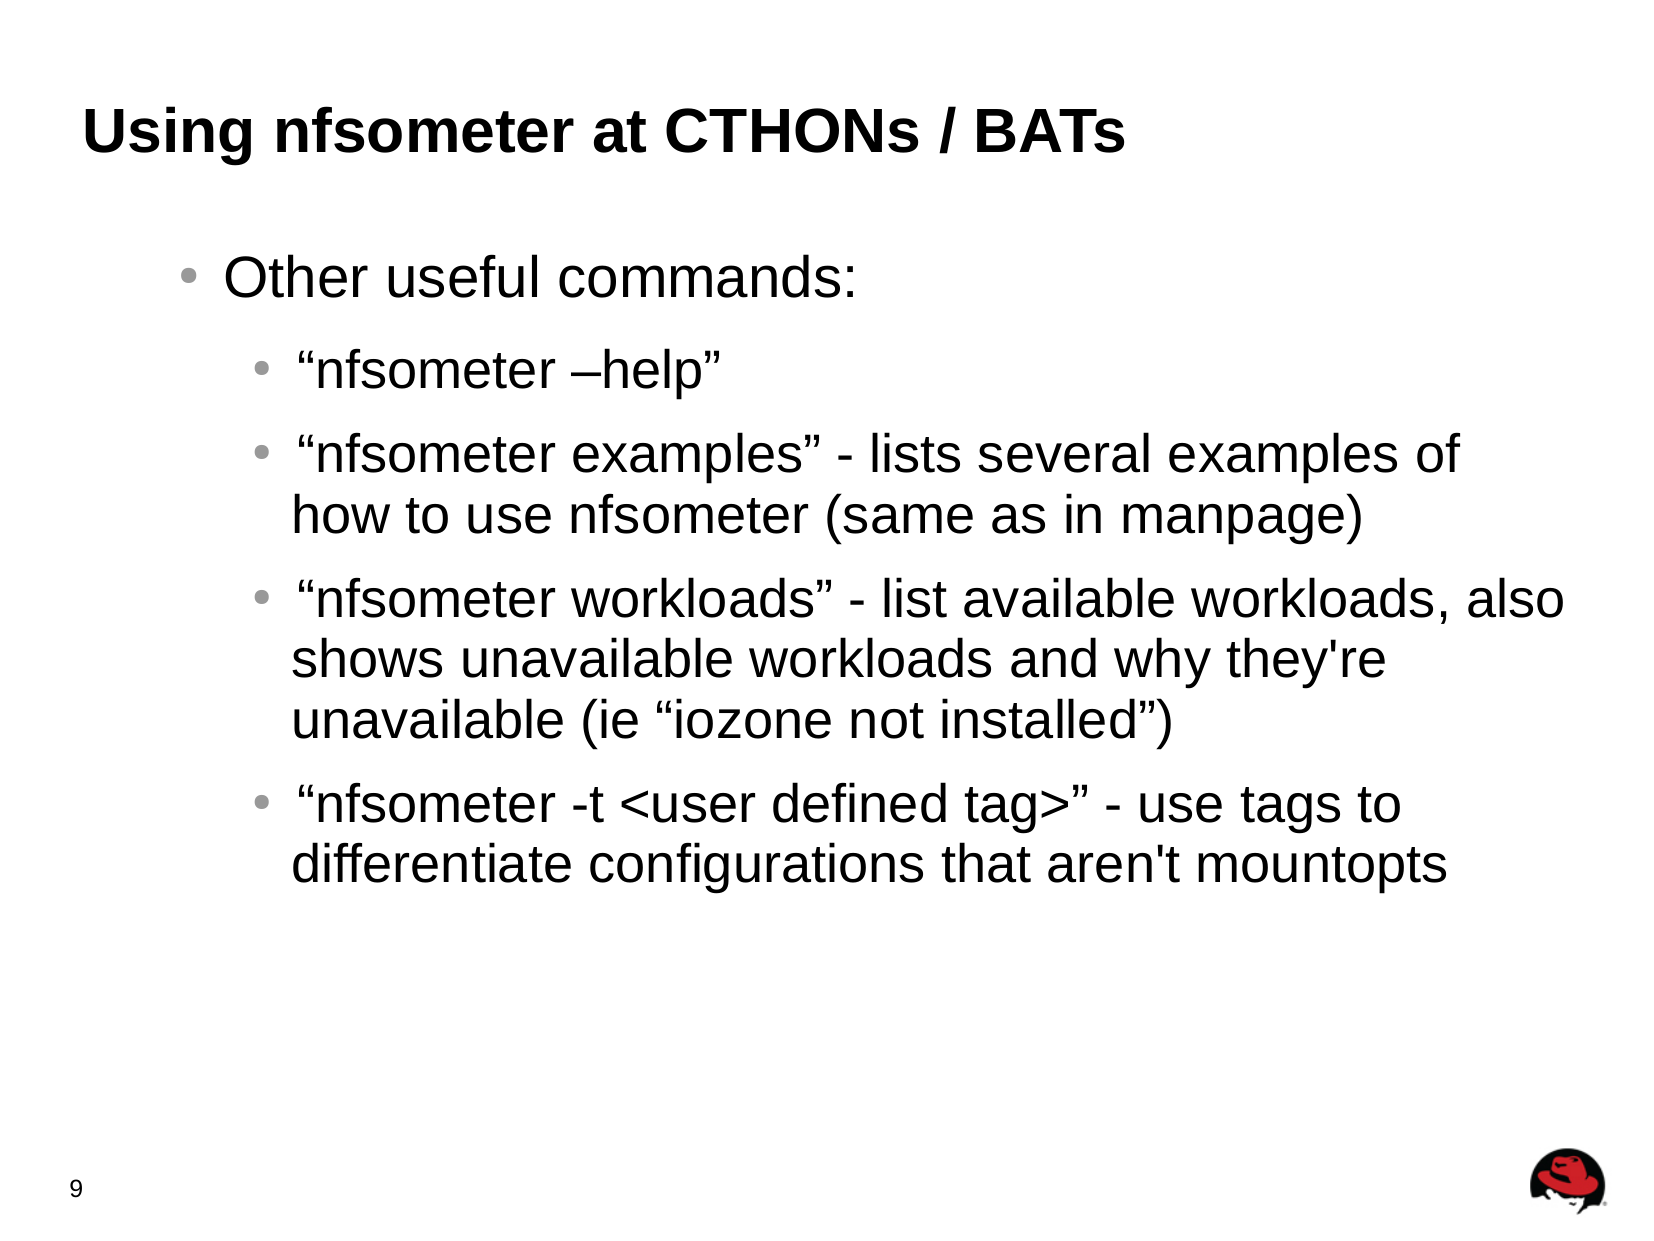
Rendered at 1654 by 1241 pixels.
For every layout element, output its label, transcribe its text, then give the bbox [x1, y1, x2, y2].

picture [1529, 1146, 1613, 1224]
list Other useful commands: “nfsometer –help” “nfsometer examples” - lists several examples of how to use nfsometer (same as in manpage) “nfsometer workloads” - list available workloads, also shows unavailable workloads and why they're unavailable (ie “iozone not installed”) “nfsometer -t <user defined tag>” - use tags to differentiate configurations that aren't mountopts [86, 244, 1576, 1039]
title Using nfsometer at CTHONs / BATs [82, 37, 1571, 226]
